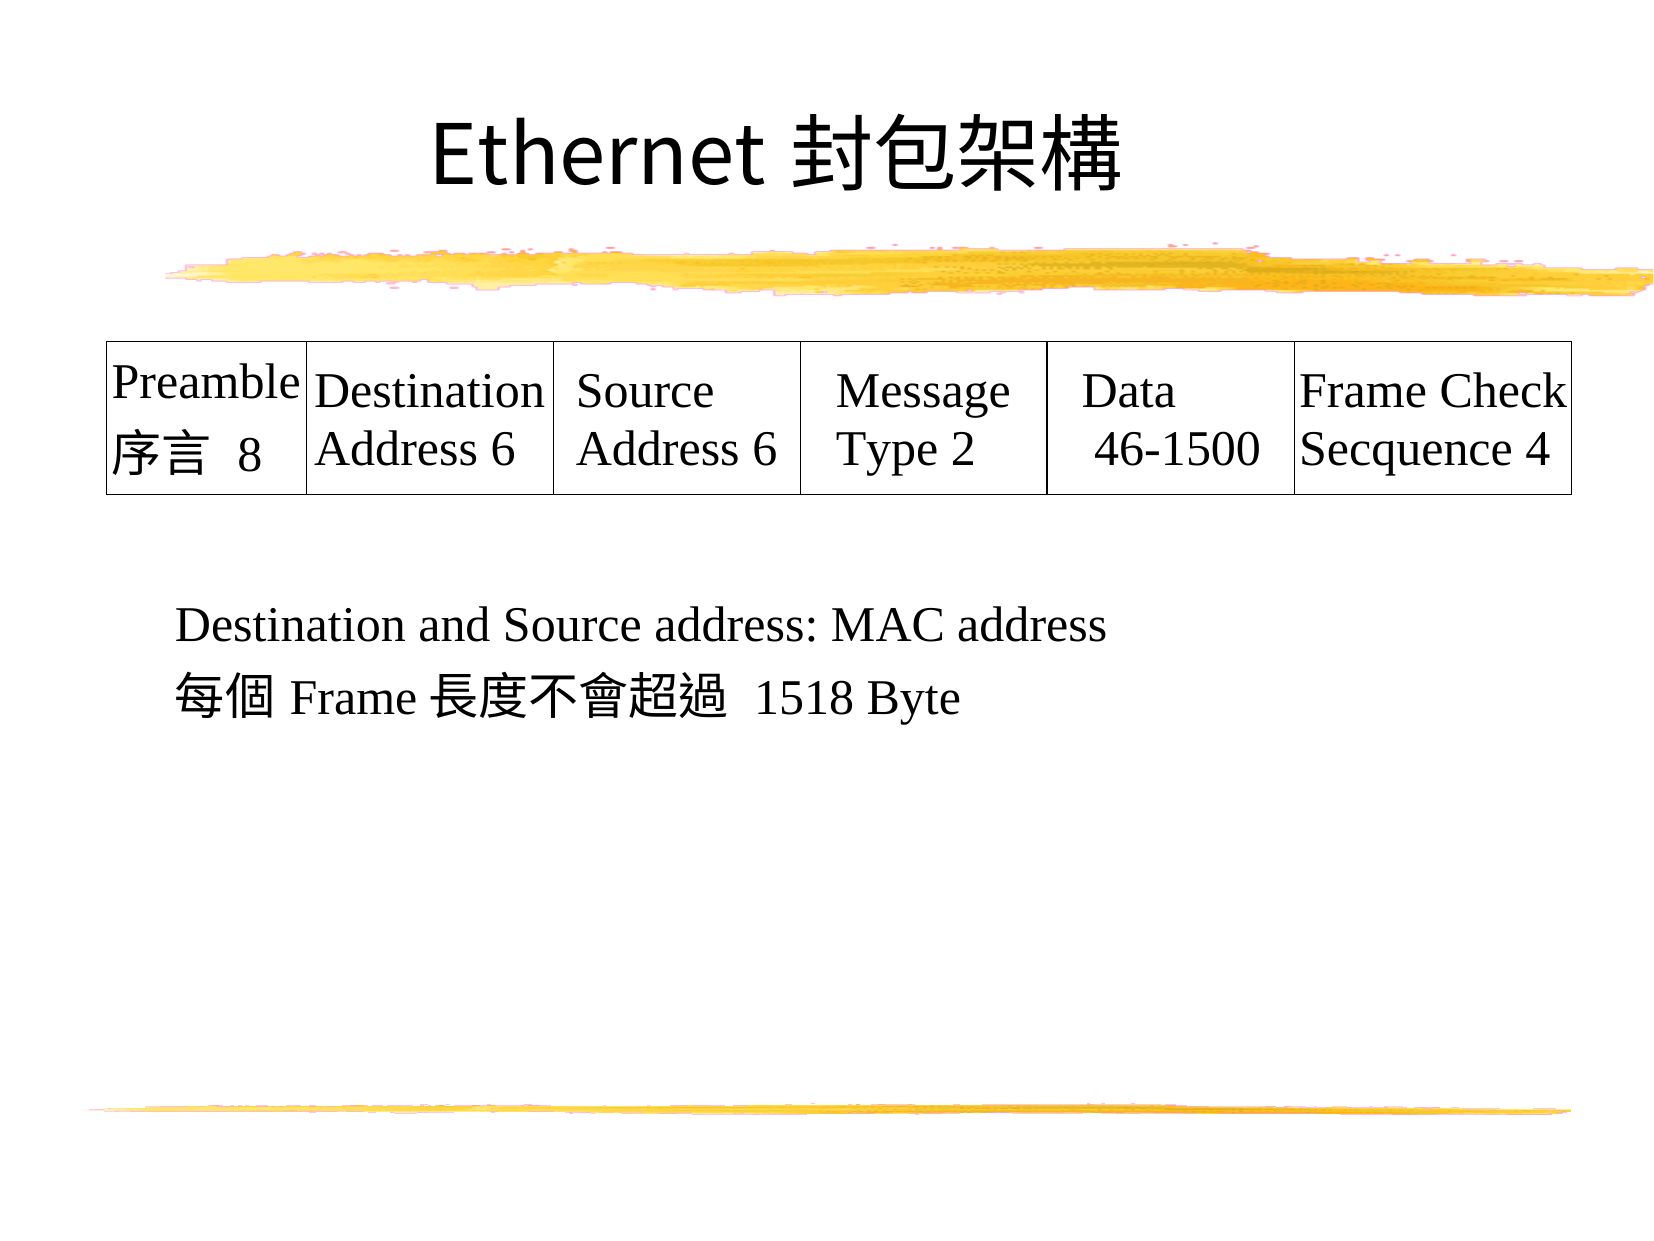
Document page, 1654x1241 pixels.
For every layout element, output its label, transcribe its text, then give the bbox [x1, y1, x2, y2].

text_box Message Type 2 [800, 341, 1047, 495]
text_box Data 46-1500 [1047, 341, 1294, 495]
text_box Destination and Source address: MAC address 每個Frame長度不會超過 1518 Byte [175, 593, 1109, 714]
title Ethernet封包架構 [73, 41, 1479, 249]
picture [165, 237, 1654, 308]
text_box Source Address 6 [553, 341, 800, 495]
picture [82, 1102, 1571, 1117]
text_box Frame Check Secquence 4 [1294, 341, 1572, 495]
text_box Destination Address 6 [306, 341, 553, 495]
text_box Preamble 序言 8 [106, 341, 306, 495]
